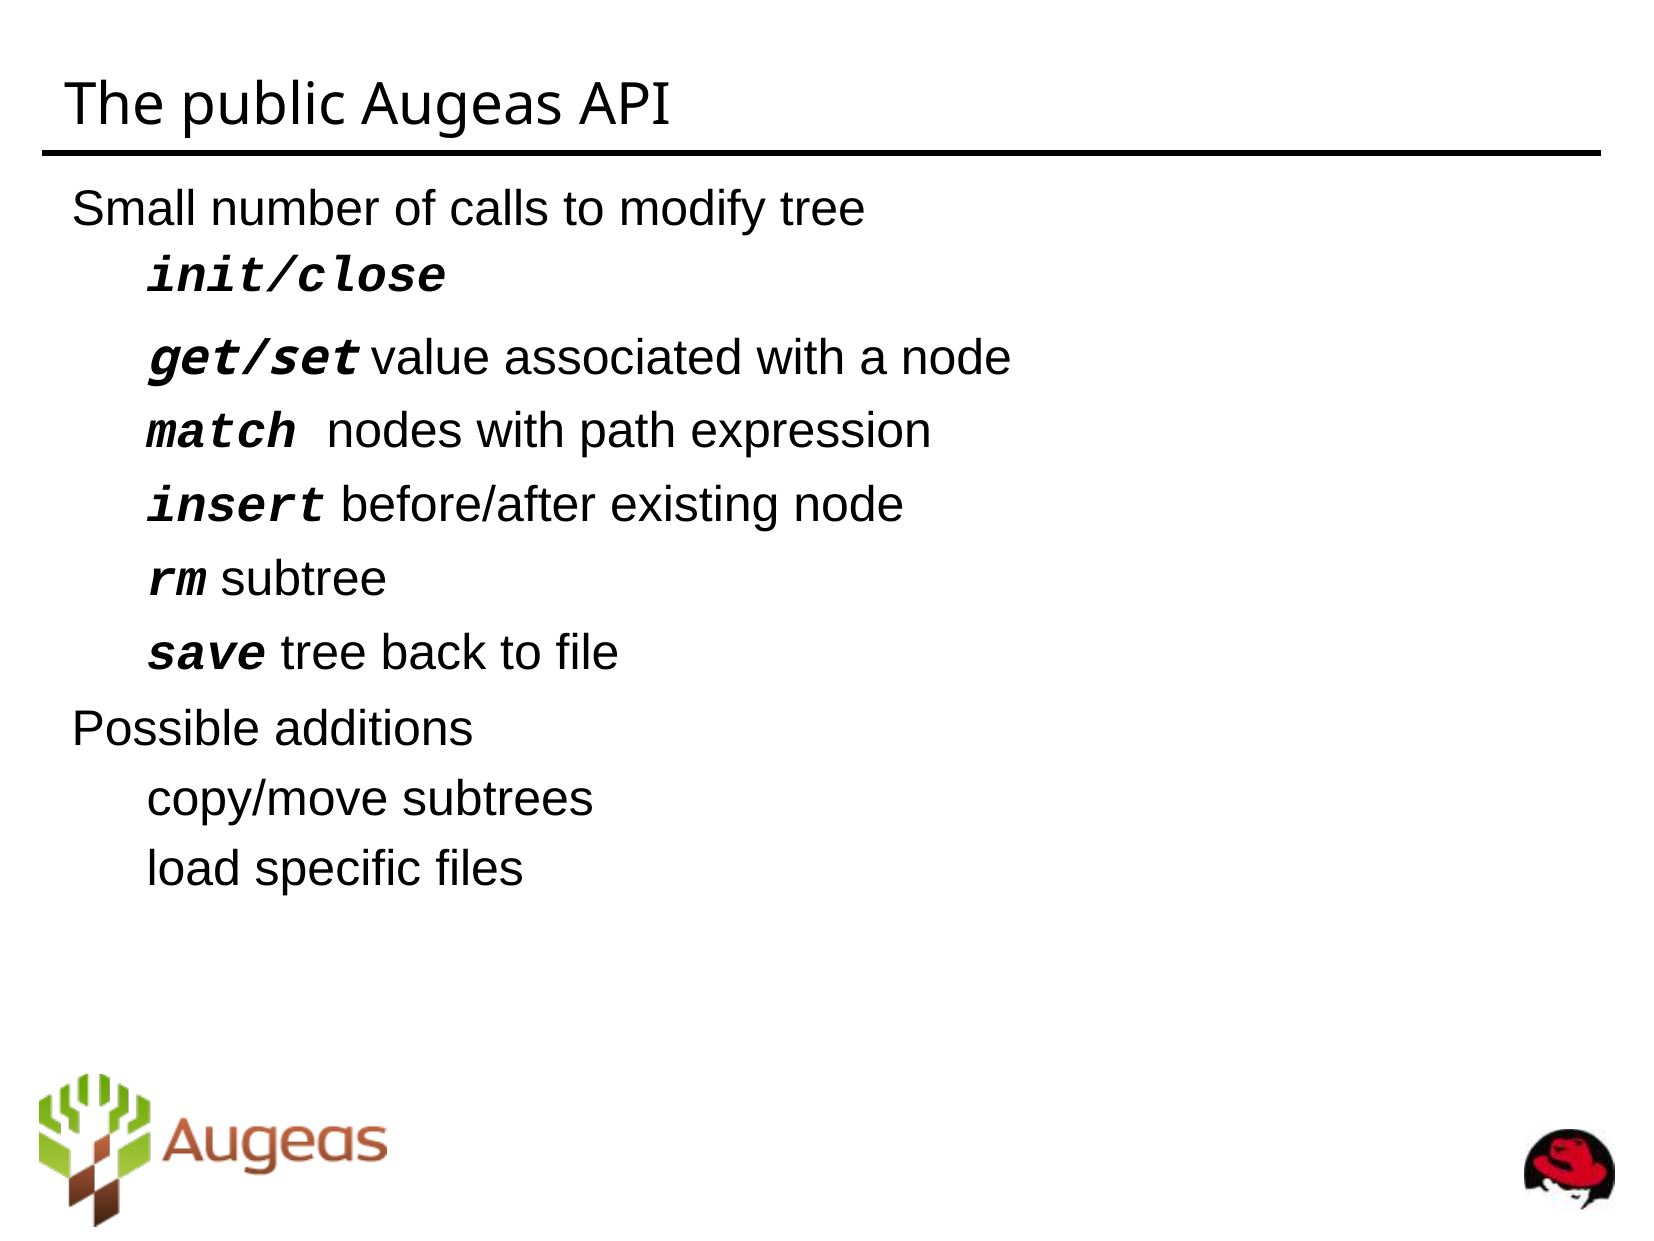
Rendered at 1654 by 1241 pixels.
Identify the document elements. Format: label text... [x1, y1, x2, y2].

title The public Augeas API [64, 42, 1496, 161]
list Small number of calls to modify tree init/close get/set value associated with a node match nodes with path expression insert before/after existing node rm subtree save tree back to file Possible additions copy/move subtrees load specific files [71, 180, 1495, 1043]
picture [1524, 1129, 1615, 1220]
picture [39, 1074, 387, 1227]
